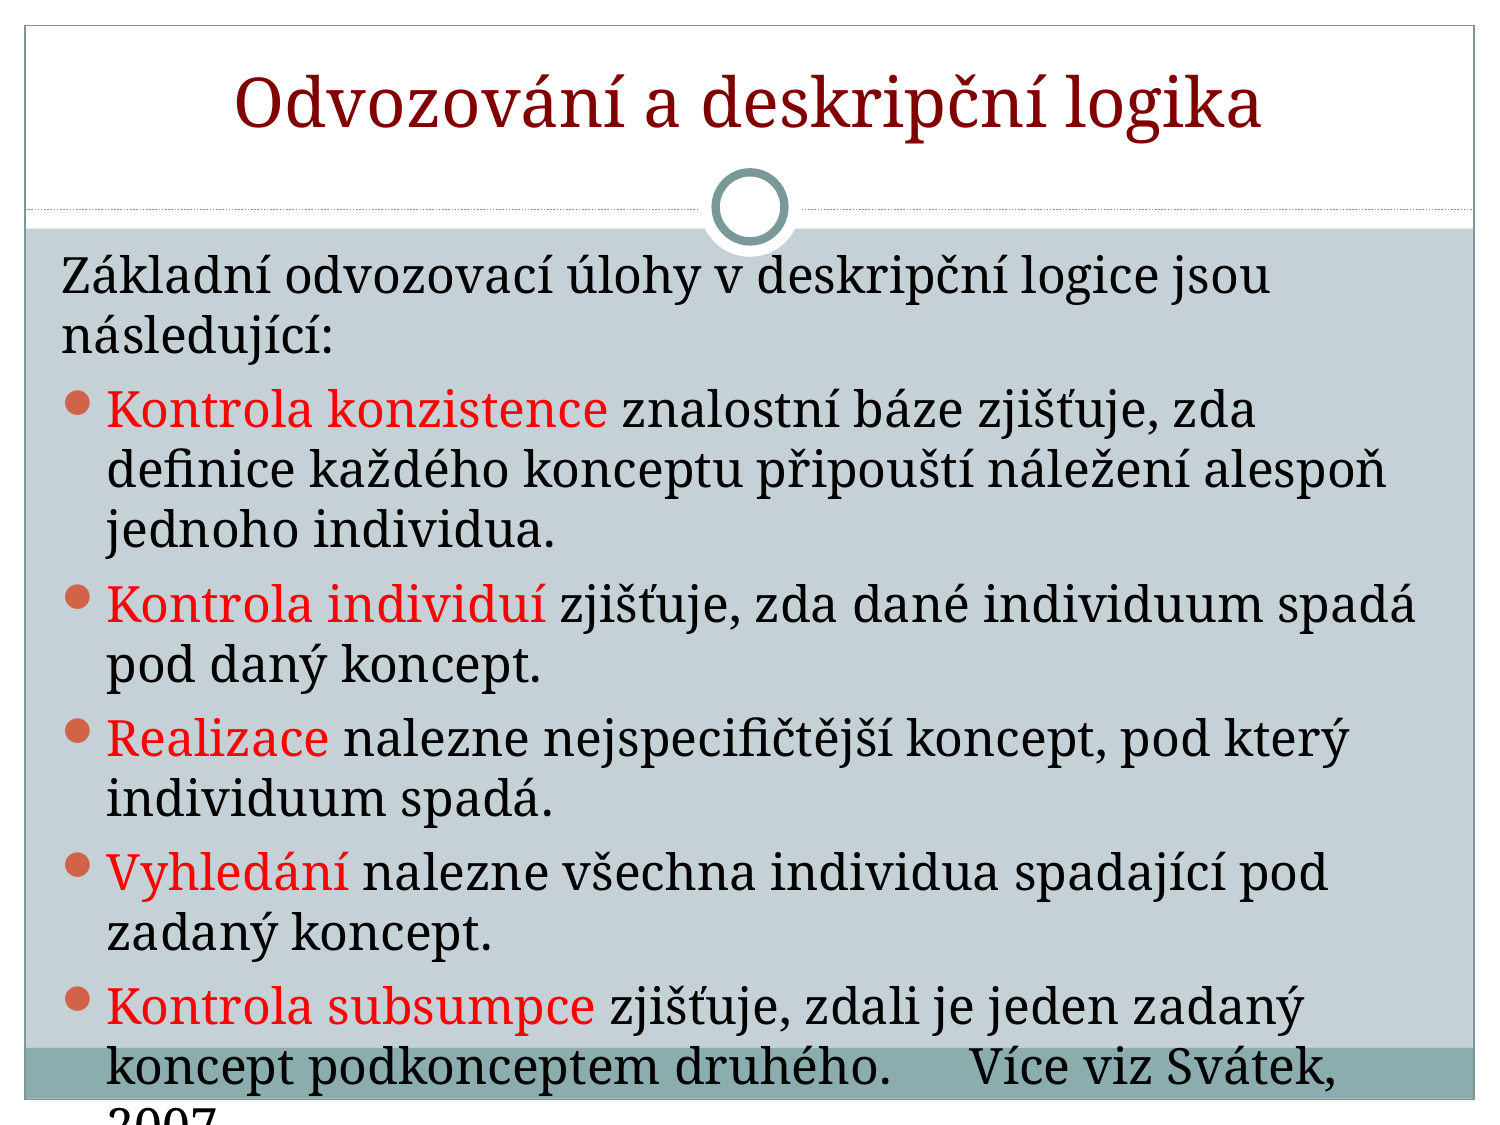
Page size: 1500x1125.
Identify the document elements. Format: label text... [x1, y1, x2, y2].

title Odvozování a deskripční logika [49, 37, 1450, 163]
list Základní odvozovací úlohy v deskripční logice jsou následující: Kontrola konzistence znalostní báze zjišťuje, zda definice každého konceptu připouští náležení alespoň jednoho individua. Kontrola individuí zjišťuje, zda dané individuum spadá pod daný koncept. Realizace nalezne nejspecifičtější koncept, pod který individuum spadá. Vyhledání nalezne všechna individua spadající pod zadaný koncept. Kontrola subsumpce zjišťuje, zdali je jeden zadaný koncept podkonceptem druhého. Více viz Svátek, 2007 [46, 236, 1447, 1125]
